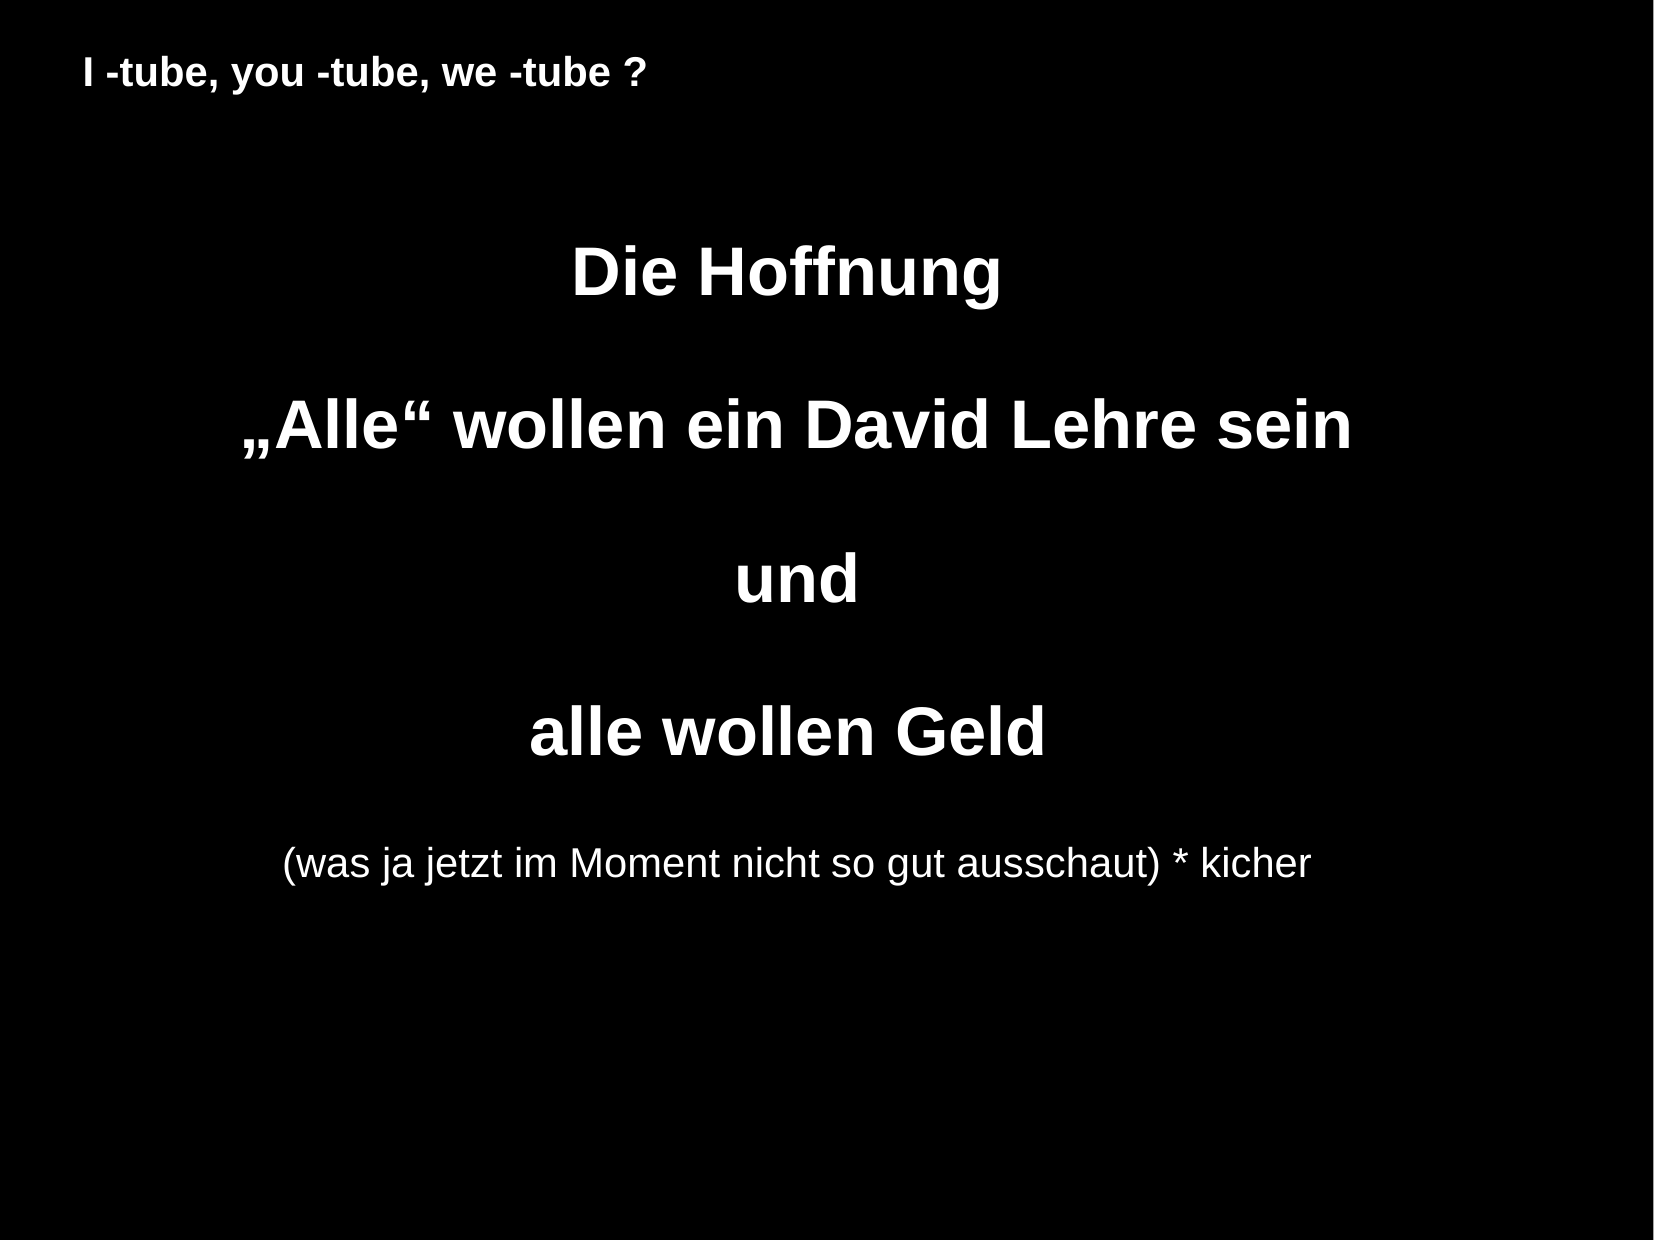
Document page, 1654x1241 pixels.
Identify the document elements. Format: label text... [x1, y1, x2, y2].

title I -tube, you -tube, we -tube ? [82, 31, 1571, 275]
text_box Die Hoffnung „Alle“ wollen ein David Lehre sein und alle wollen Geld (was ja jetzt im Moment nicht so gut ausschaut) * kicher [59, 118, 1536, 895]
